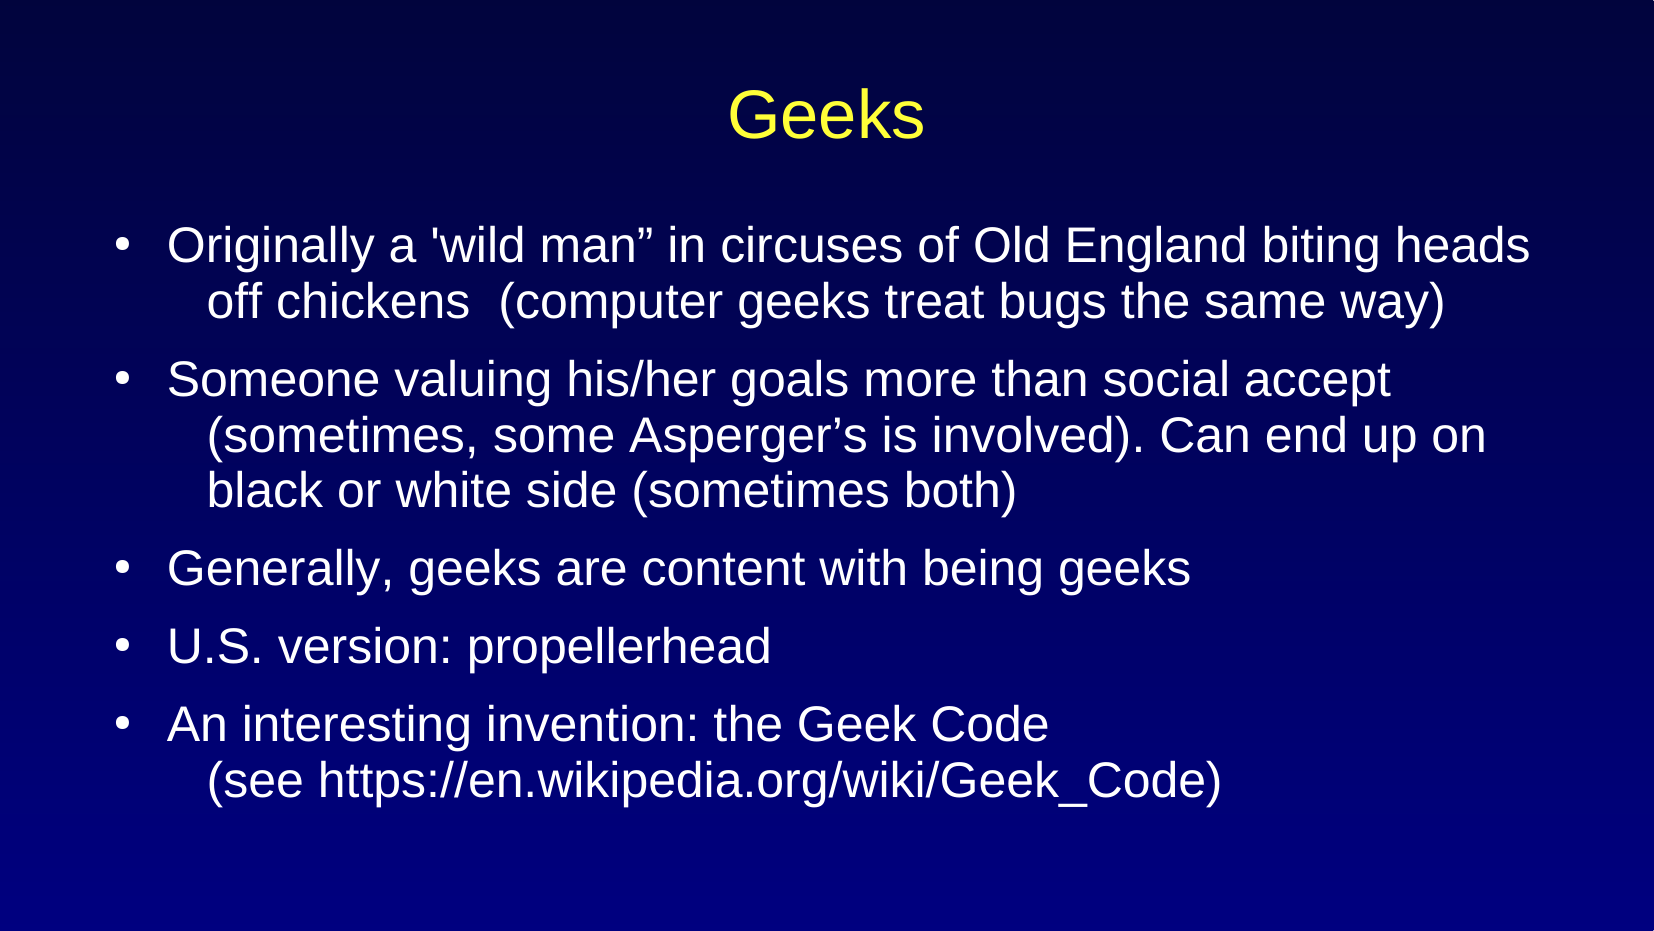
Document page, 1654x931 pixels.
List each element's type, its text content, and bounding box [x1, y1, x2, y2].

title Geeks [82, 37, 1571, 193]
list Originally a 'wild man” in circuses of Old England biting heads off chickens (computer geeks treat bugs the same way) Someone valuing his/her goals more than social accept (sometimes, some Asperger’s is involved). Can end up on black or white side (sometimes both) Generally, geeks are content with being geeks U.S. version: propellerhead An interesting invention: the Geek Code (see https://en.wikipedia.org/wiki/Geek_Code) [82, 217, 1571, 808]
